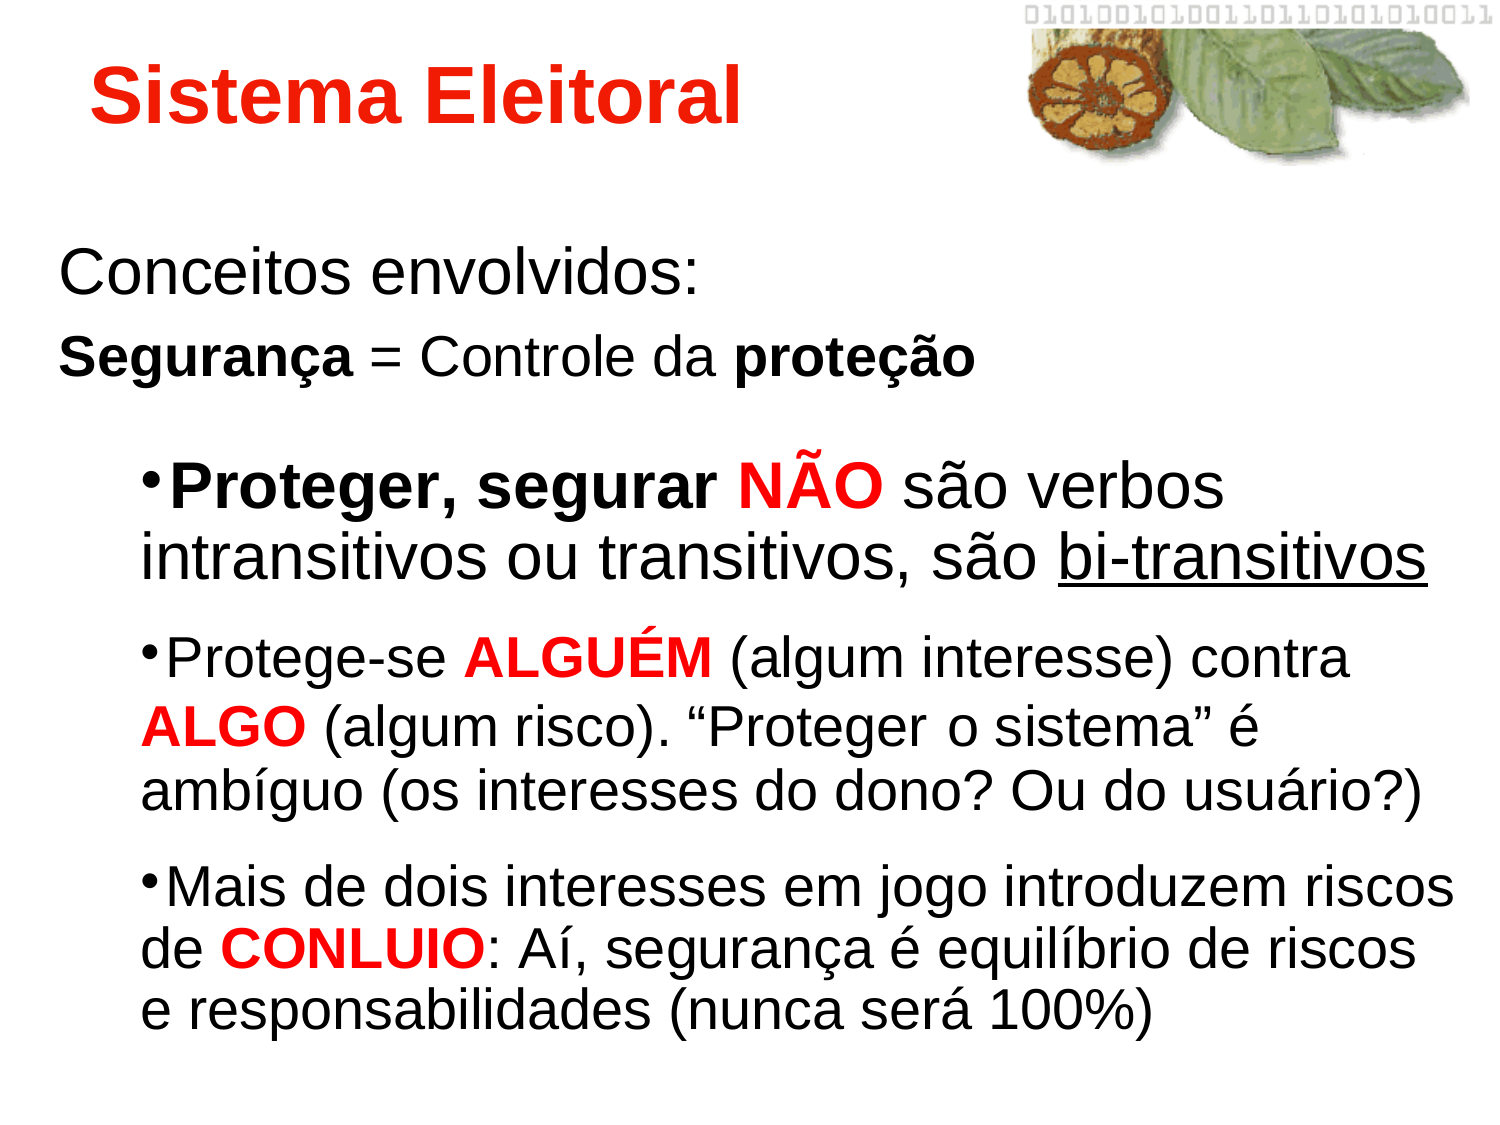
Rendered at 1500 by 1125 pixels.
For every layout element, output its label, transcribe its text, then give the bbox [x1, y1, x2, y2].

list Conceitos envolvidos: Segurança = Controle da proteção Proteger, segurar NÃO são verbos intransitivos ou transitivos, são bi-transitivos Protege-se ALGUÉM (algum interesse) contra ALGO (algum risco). “Proteger o sistema” é ambíguo (os interesses do dono? Ou do usuário?) Mais de dois interesses em jogo introduzem riscos de CONLUIO: Aí, segurança é equilíbrio de riscos e responsabilidades (nunca será 100%) [43, 220, 1474, 1058]
title Sistema Eleitoral [74, 20, 1313, 149]
picture [1021, 0, 1494, 166]
